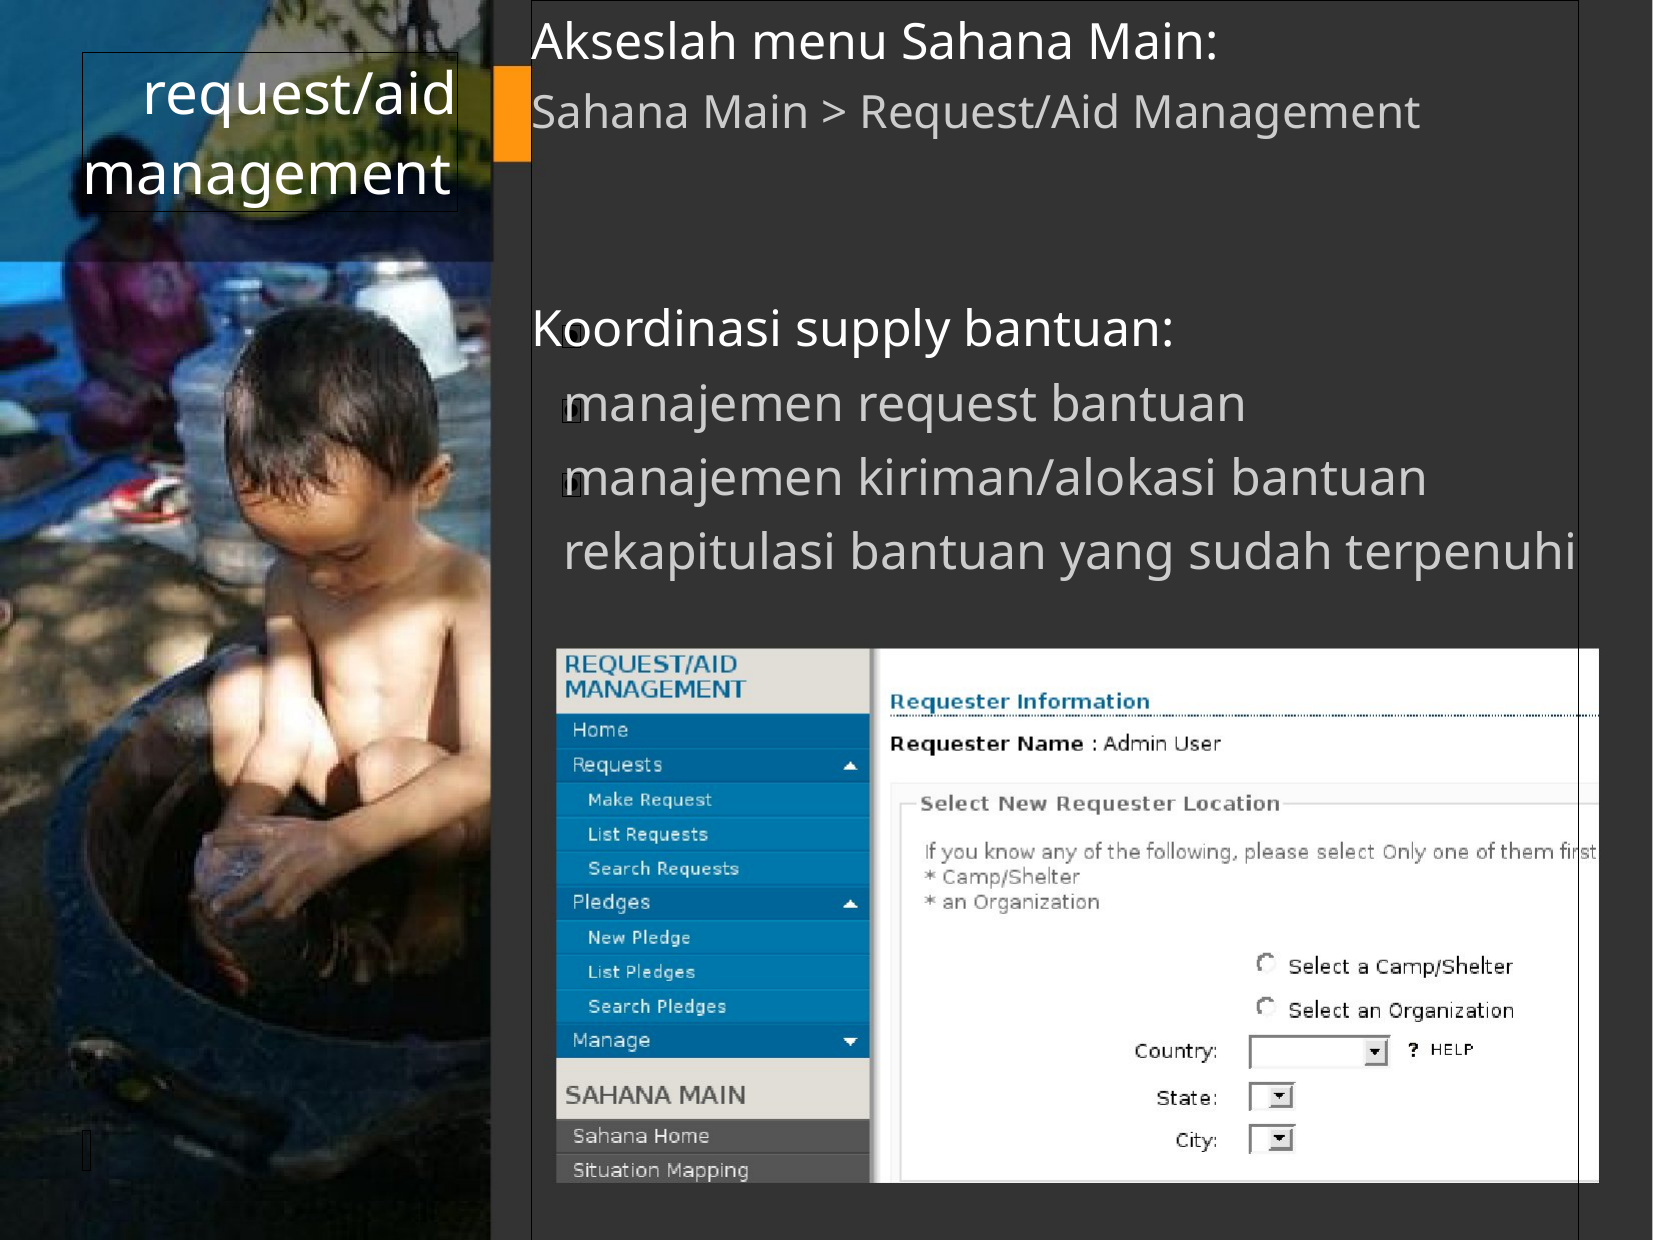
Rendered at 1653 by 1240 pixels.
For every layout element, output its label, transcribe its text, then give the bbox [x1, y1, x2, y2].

text_box Akseslah menu Sahana Main: Sahana Main > Request/Aid Management Koordinasi supply bantuan: manajemen request bantuan manajemen kiriman/alokasi bantuan rekapitulasi bantuan yang sudah terpenuhi [531, 0, 1579, 1240]
picture [0, 0, 531, 1240]
text_box request/aid management [82, 52, 458, 212]
picture [1579, 0, 1653, 1240]
